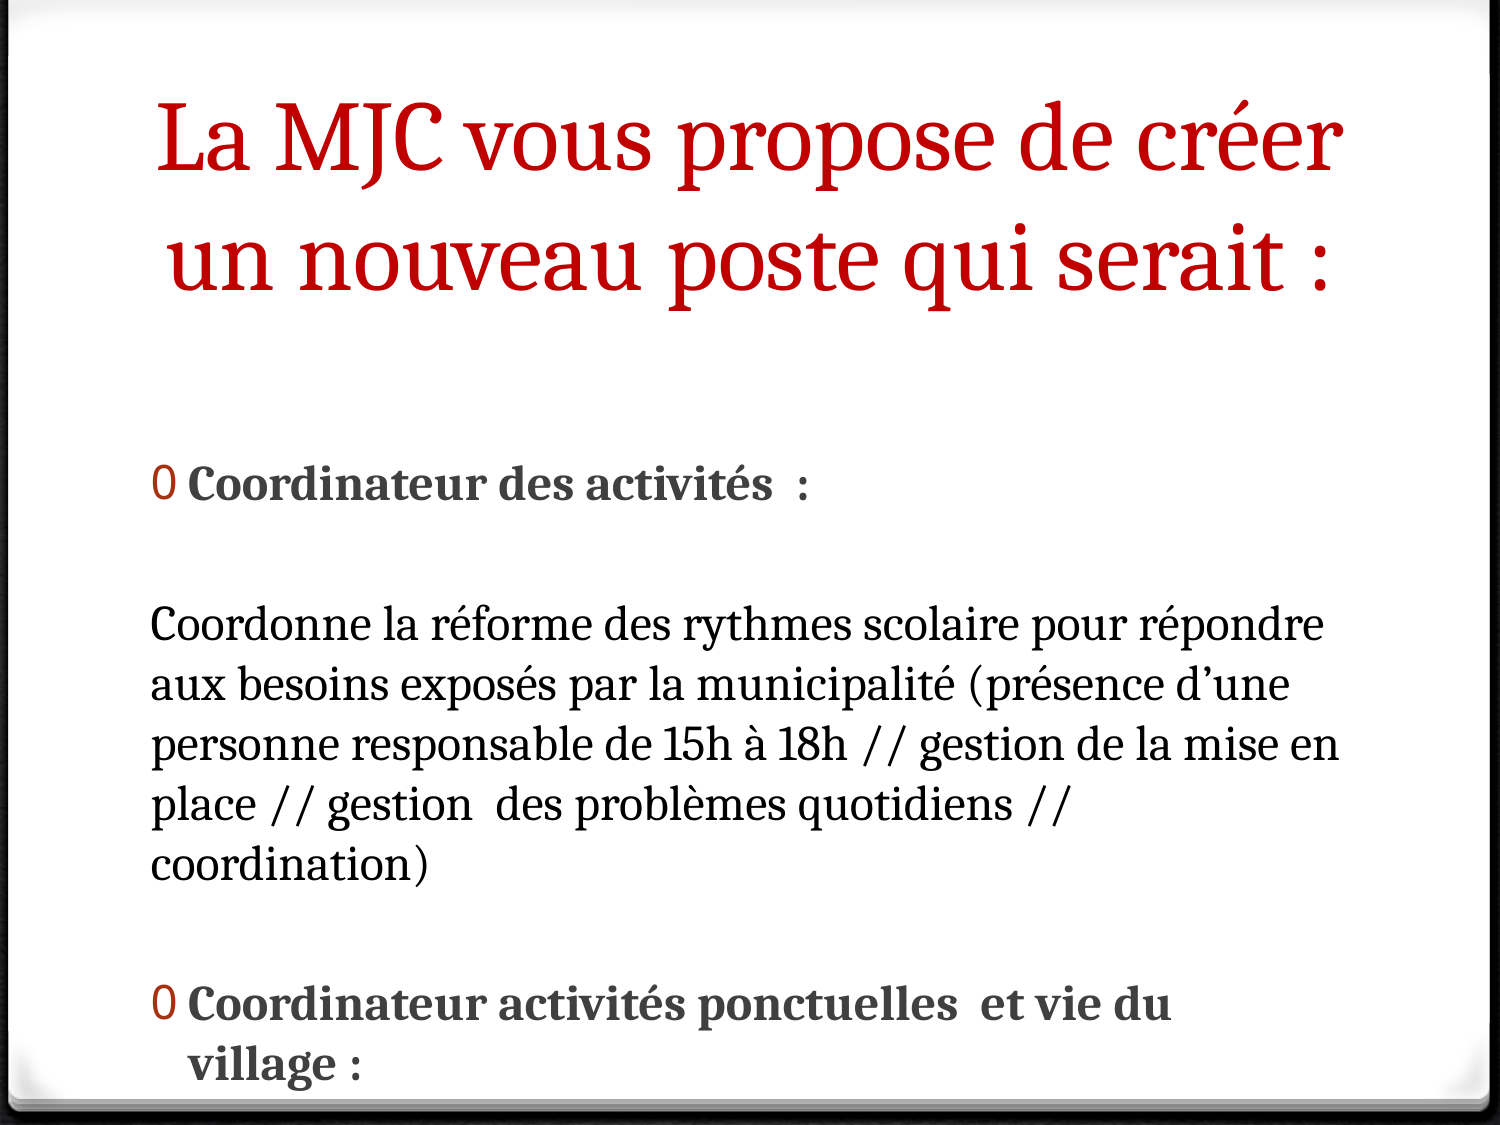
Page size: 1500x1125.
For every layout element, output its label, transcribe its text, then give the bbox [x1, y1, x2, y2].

picture [0, 0, 1500, 1125]
list Coordinateur des activités : Coordonne la réforme des rythmes scolaire pour répondre aux besoins exposés par la municipalité (présence d’une personne responsable de 15h à 18h // gestion de la mise en place // gestion des problèmes quotidiens // coordination) Coordinateur activités ponctuelles et vie du village : - Est force de propositions pour créer des micros-évènements permettant à plusieurs associations, dont la MJC, de se rencontrer - Organise / gère / et anime ces micros-évènements - Est l’interlocuteur privilégié de la mairie pour l’intervention de la MJC dans les animations du village - Création d’une FEUILLE D’INFORMATIONS TRIMESTRIELLE MJC pour les activités non hebdomadaires informations qui inclurait les autres associations - Est en collaboration étroite avec le comité des fêtes pour la mise en place d’une mutualisation et d’une coordination des associations [135, 373, 1361, 1022]
title La MJC vous propose de créer un nouveau poste qui serait : [90, 71, 1410, 309]
